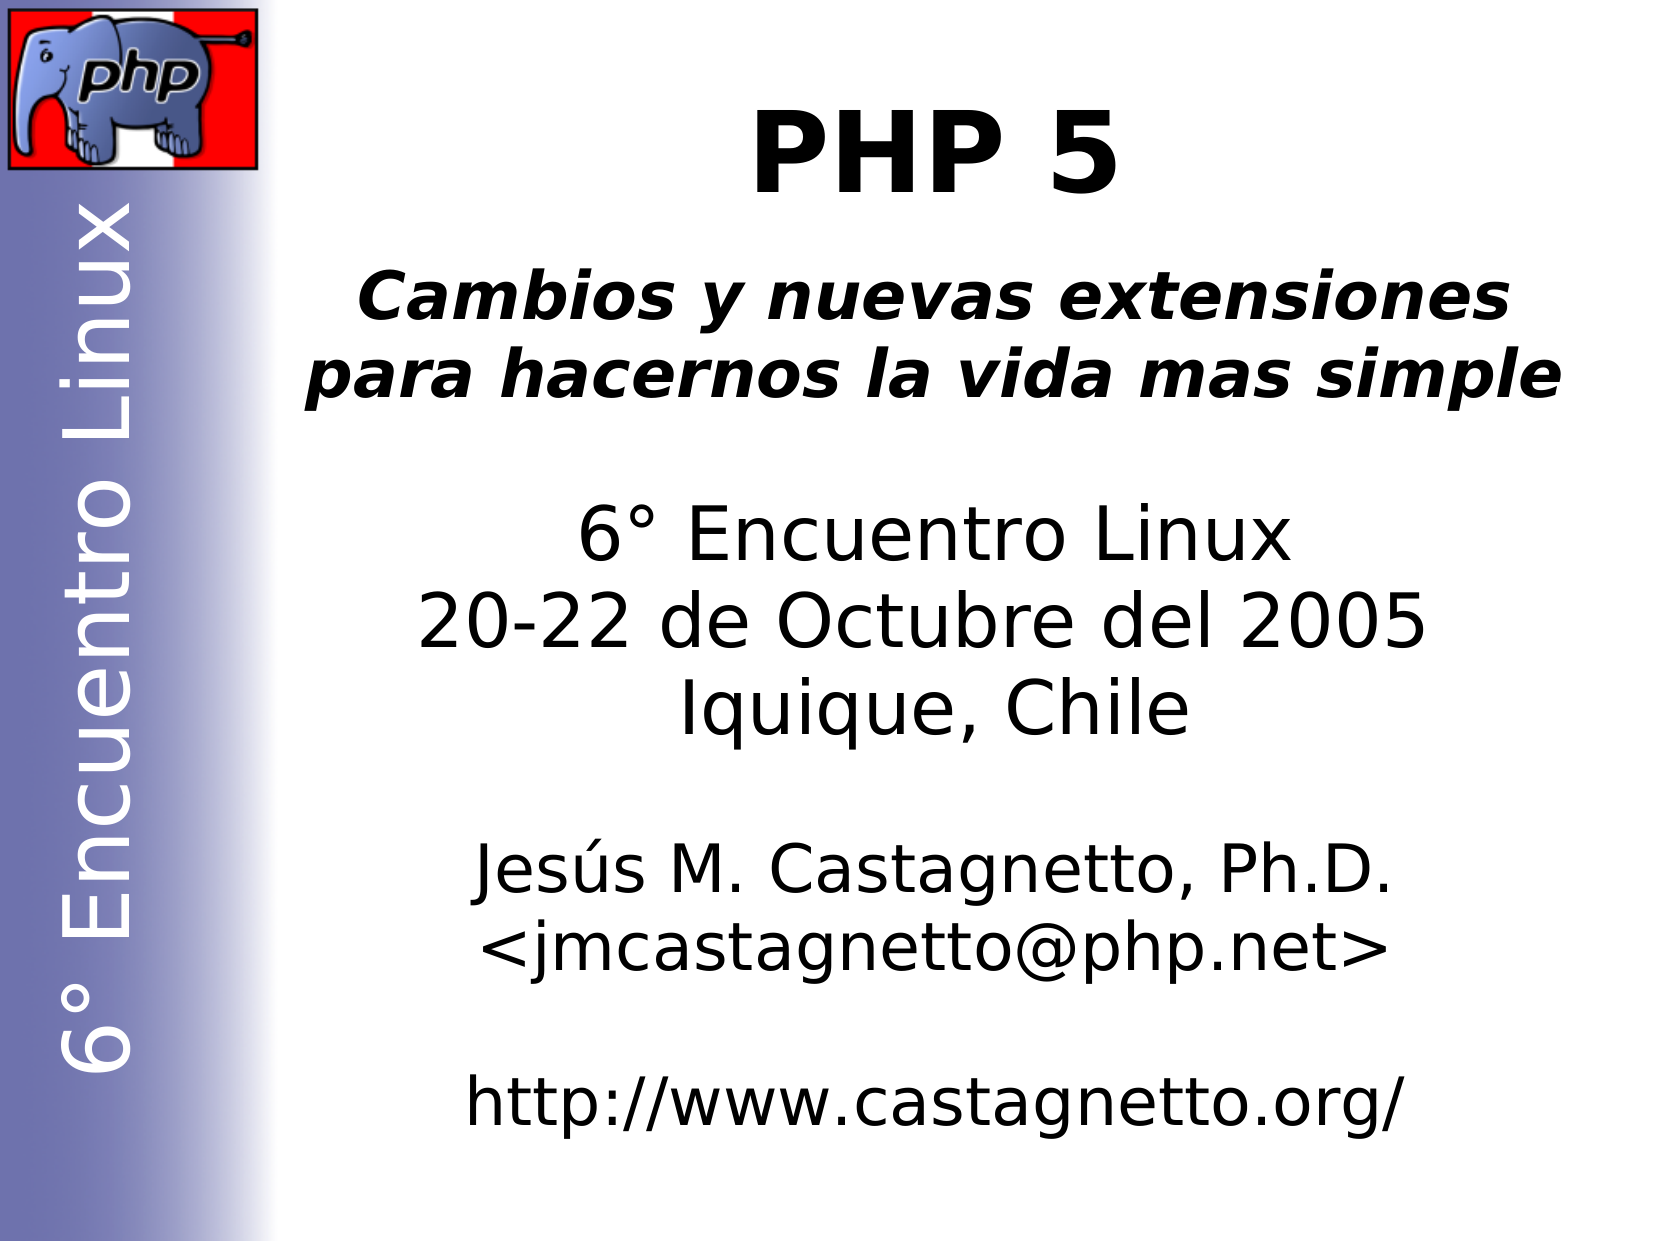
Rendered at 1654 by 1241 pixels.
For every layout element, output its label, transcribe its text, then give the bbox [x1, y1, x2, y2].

title PHP 5 [300, 49, 1571, 257]
subtitle Cambios y nuevas extensiones para hacernos la vida mas simple 6° Encuentro Linux 20-22 de Octubre del 2005 Iquique, Chile Jesús M. Castagnetto, Ph.D. <jmcastagnetto@php.net> http://www.castagnetto.org/ [300, 257, 1571, 1142]
picture [0, 0, 1654, 1241]
